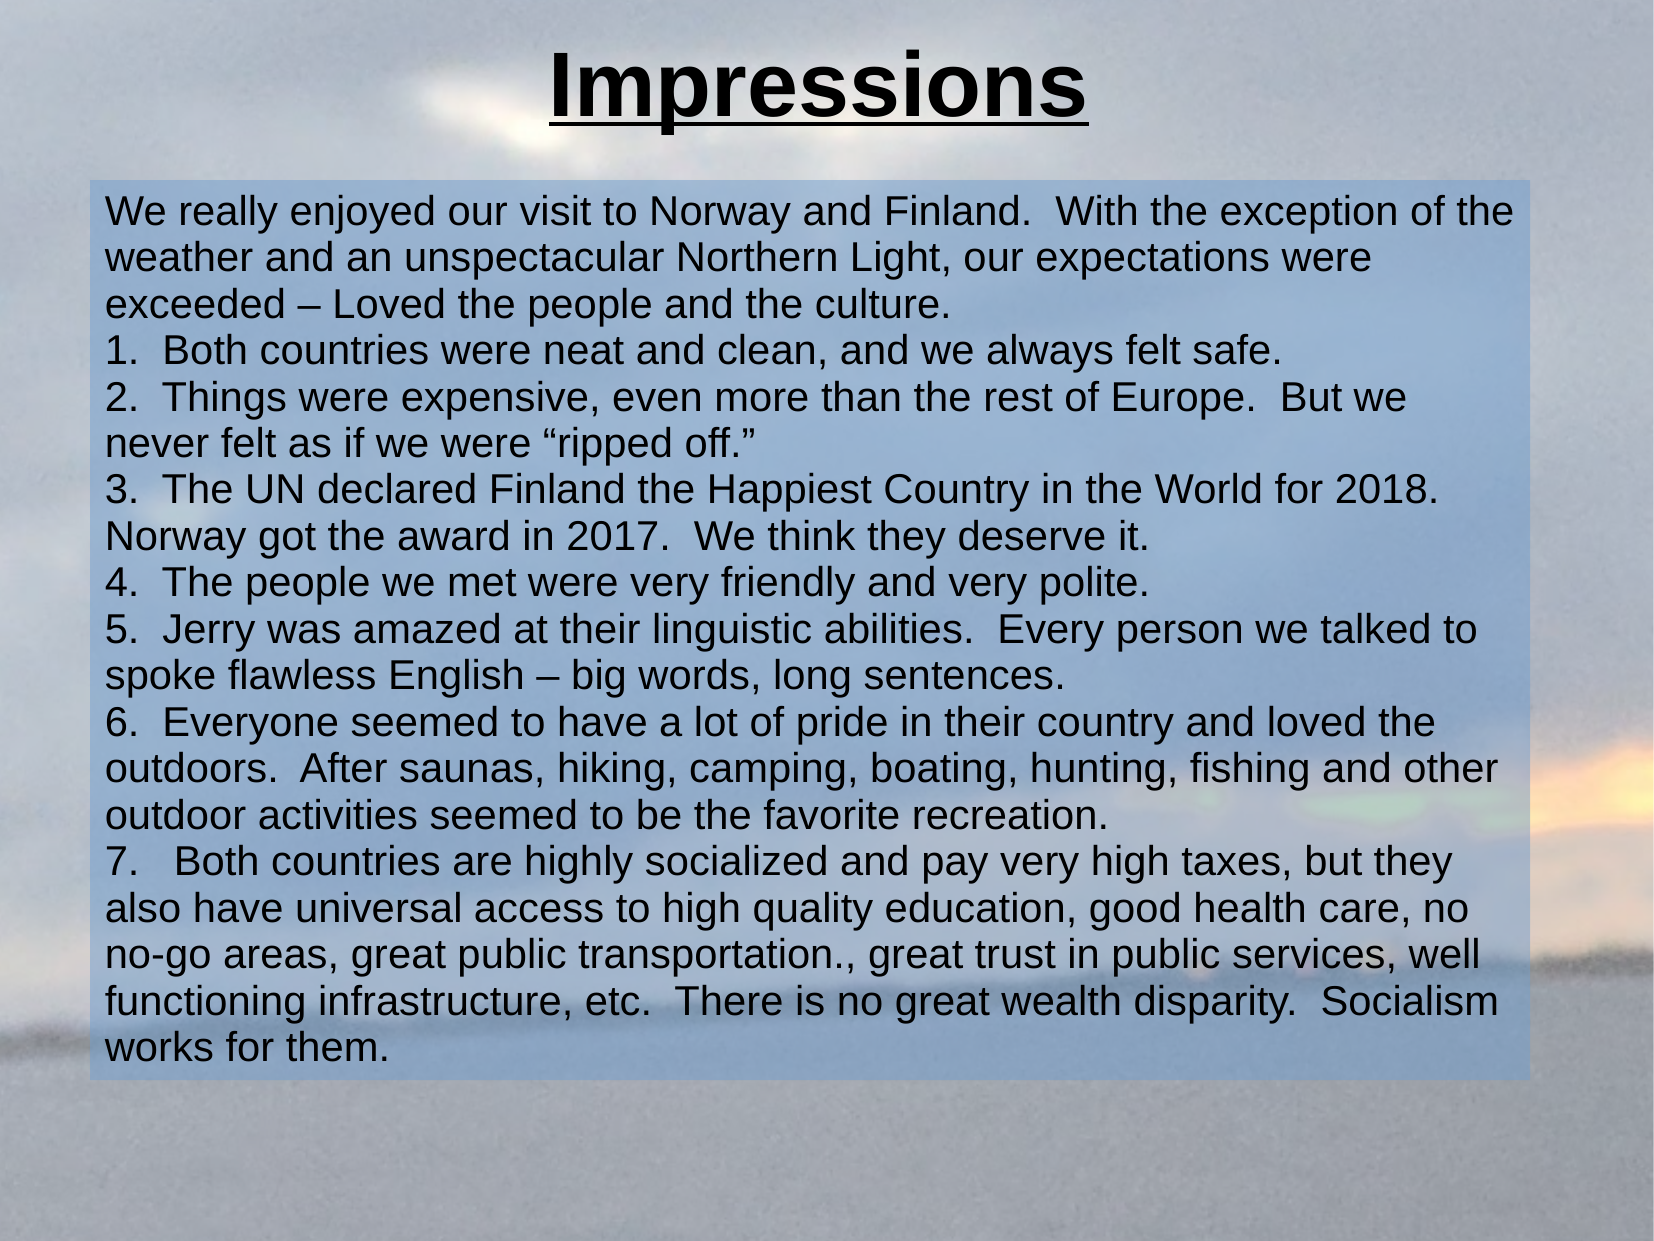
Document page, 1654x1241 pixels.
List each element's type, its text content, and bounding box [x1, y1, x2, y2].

list [0, 135, 1564, 1230]
text_box We really enjoyed our visit to Norway and Finland. With the exception of the weather and an unspectacular Northern Light, our expectations were exceeded – Loved the people and the culture. 1. Both countries were neat and clean, and we always felt safe. 2. Things were expensive, even more than the rest of Europe. But we never felt as if we were “ripped off.” 3. The UN declared Finland the Happiest Country in the World for 2018. Norway got the award in 2017. We think they deserve it. 4. The people we met were very friendly and very polite. 5. Jerry was amazed at their linguistic abilities. Every person we talked to spoke flawless English – big words, long sentences. 6. Everyone seemed to have a lot of pride in their country and loved the outdoors. After saunas, hiking, camping, boating, hunting, fishing and other outdoor activities seemed to be the favorite recreation. 7. Both countries are highly socialized and pay very high taxes, but they also have universal access to high quality education, good health care, no no-go areas, great public transportation., great trust in public services, well functioning infrastructure, etc. There is no great wealth disparity. Socialism works for them. [90, 180, 1531, 1081]
title Impressions [75, 19, 1564, 151]
